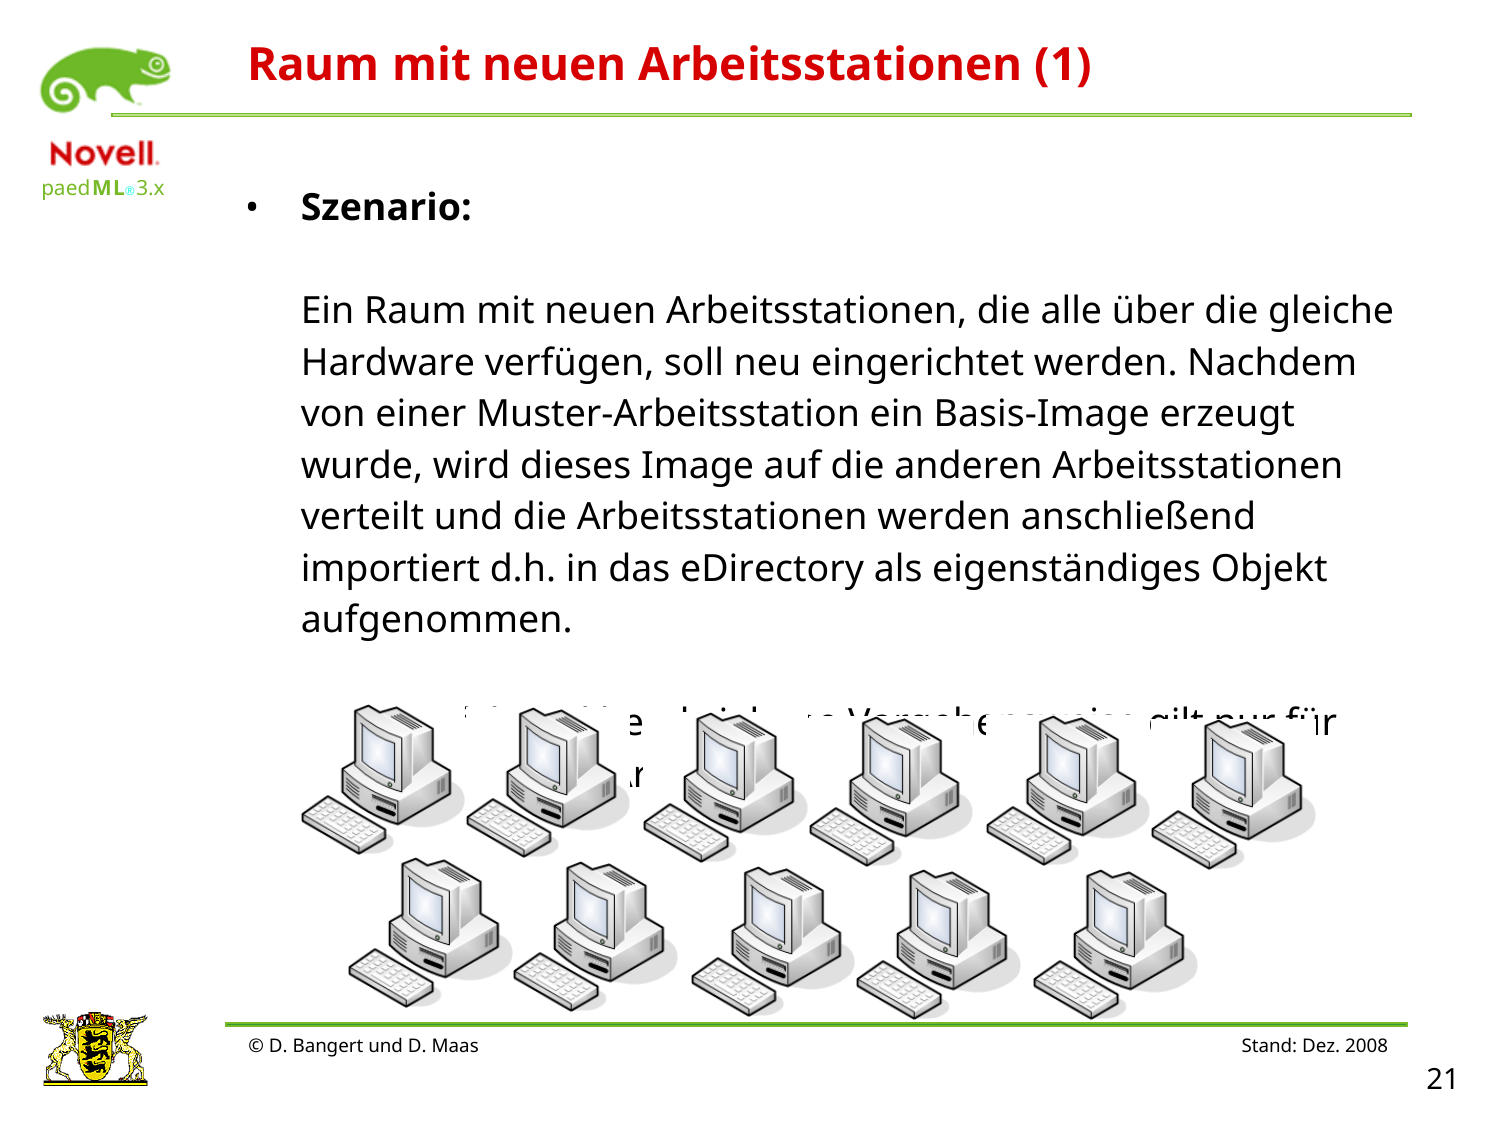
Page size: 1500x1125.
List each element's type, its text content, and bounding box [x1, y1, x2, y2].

picture [1033, 719, 1316, 1020]
picture [856, 869, 1021, 1020]
picture [691, 716, 973, 1017]
picture [348, 707, 808, 1012]
picture [986, 715, 1150, 866]
picture [41, 1011, 148, 1088]
picture [301, 704, 465, 855]
title Raum mit neuen Arbeitsstationen (1)‏ [232, 12, 1388, 113]
picture [26, 30, 184, 188]
list Szenario: Ein Raum mit neuen Arbeitsstationen, die alle über die gleiche Hardware verfügen, soll neu eingerichtet werden. Nachdem von einer Muster-Arbeitsstation ein Basis-Image erzeugt wurde, wird dieses Image auf die anderen Arbeitsstationen verteilt und die Arbeitsstationen werden anschließend importiert d.h. in das eDirectory als eigenständiges Objekt aufgenommen. Die nachfolgend beschriebene Vorgehensweise gilt nur für nicht importierte Arbeitsstationen! [230, 172, 1424, 986]
